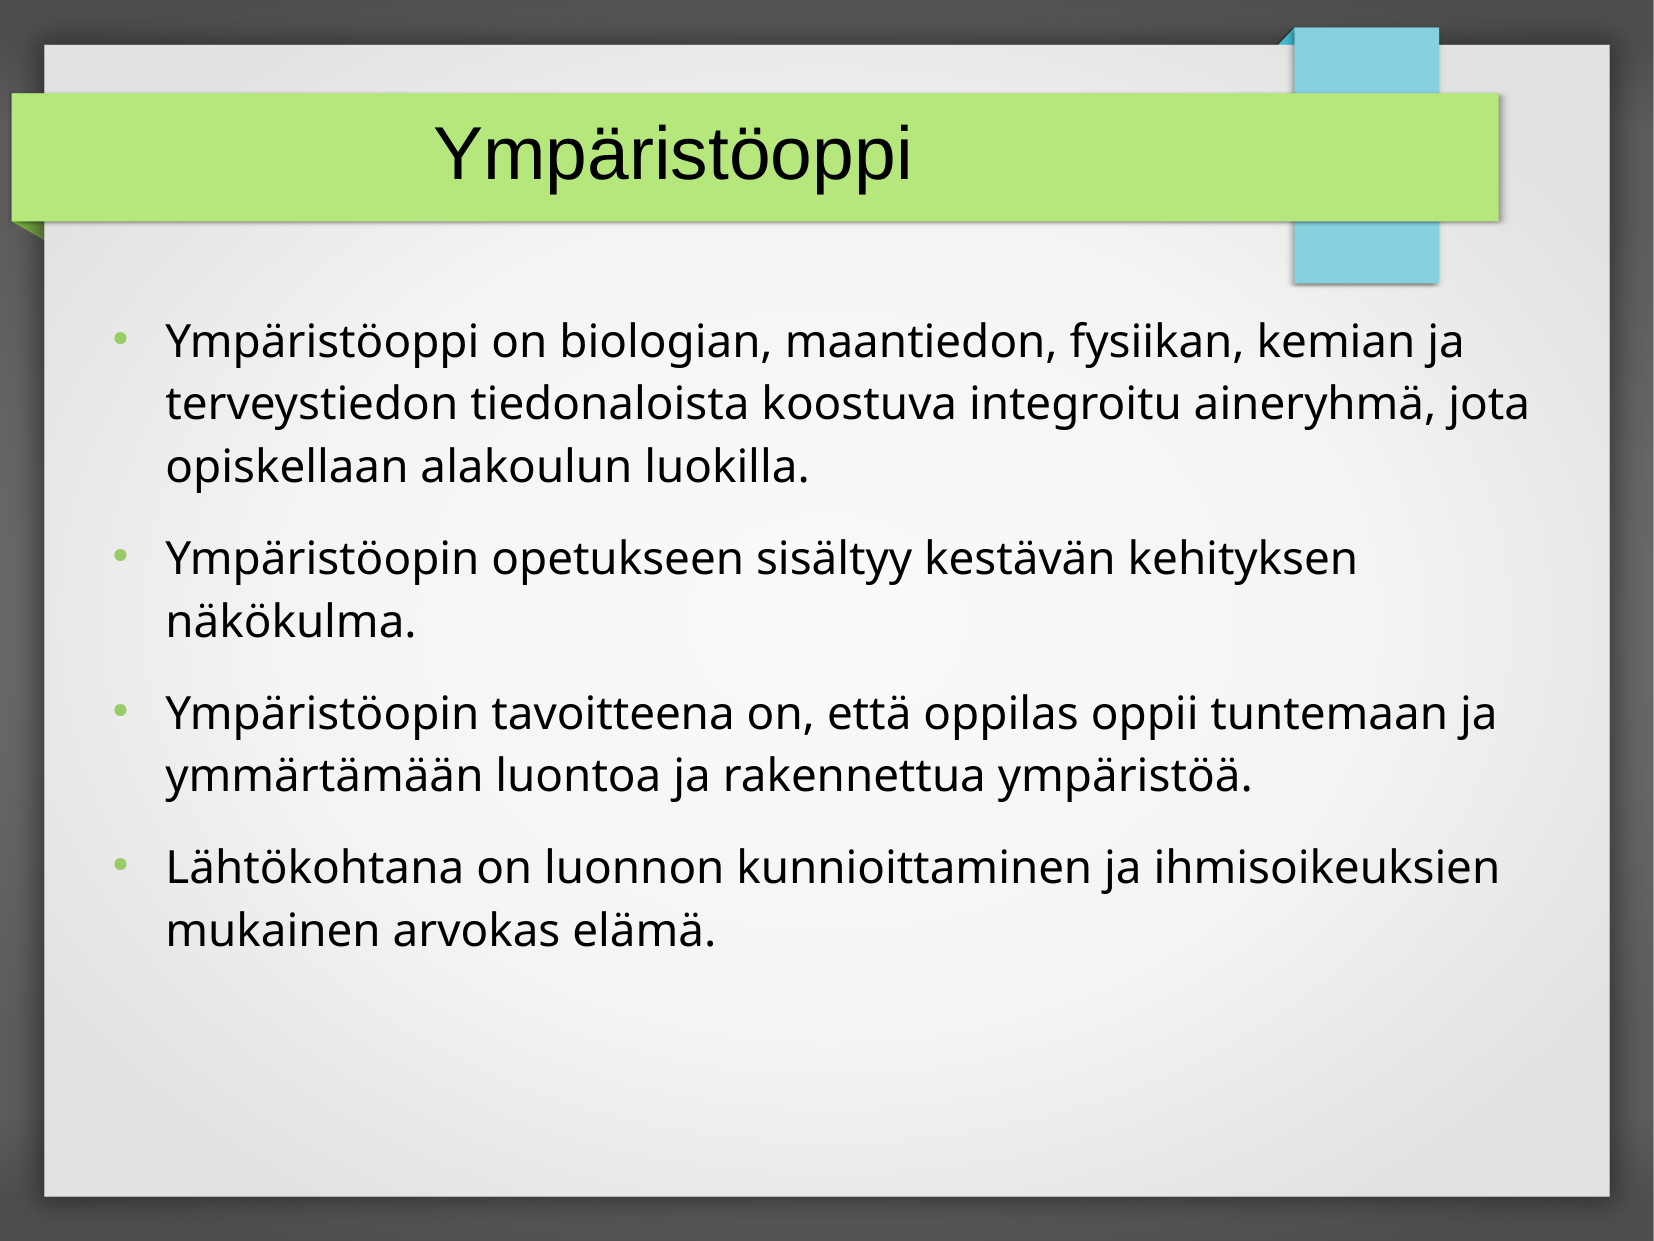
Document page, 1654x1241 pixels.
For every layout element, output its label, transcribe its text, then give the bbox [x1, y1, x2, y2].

list Ympäristöoppi on biologian, maantiedon, fysiikan, kemian ja terveystiedon tiedonaloista koostuva integroitu aineryhmä, jota opiskellaan alakoulun luokilla. Ympäristöopin opetukseen sisältyy kestävän kehityksen näkökulma. Ympäristöopin tavoitteena on, että oppilas oppii tuntemaan ja ymmärtämään luontoa ja rakennettua ympäristöä. Lähtökohtana on luonnon kunnioittaminen ja ihmisoikeuksien mukainen arvokas elämä. [94, 308, 1583, 1028]
title Ympäristöoppi [82, 94, 1264, 213]
picture [0, 0, 1654, 1241]
